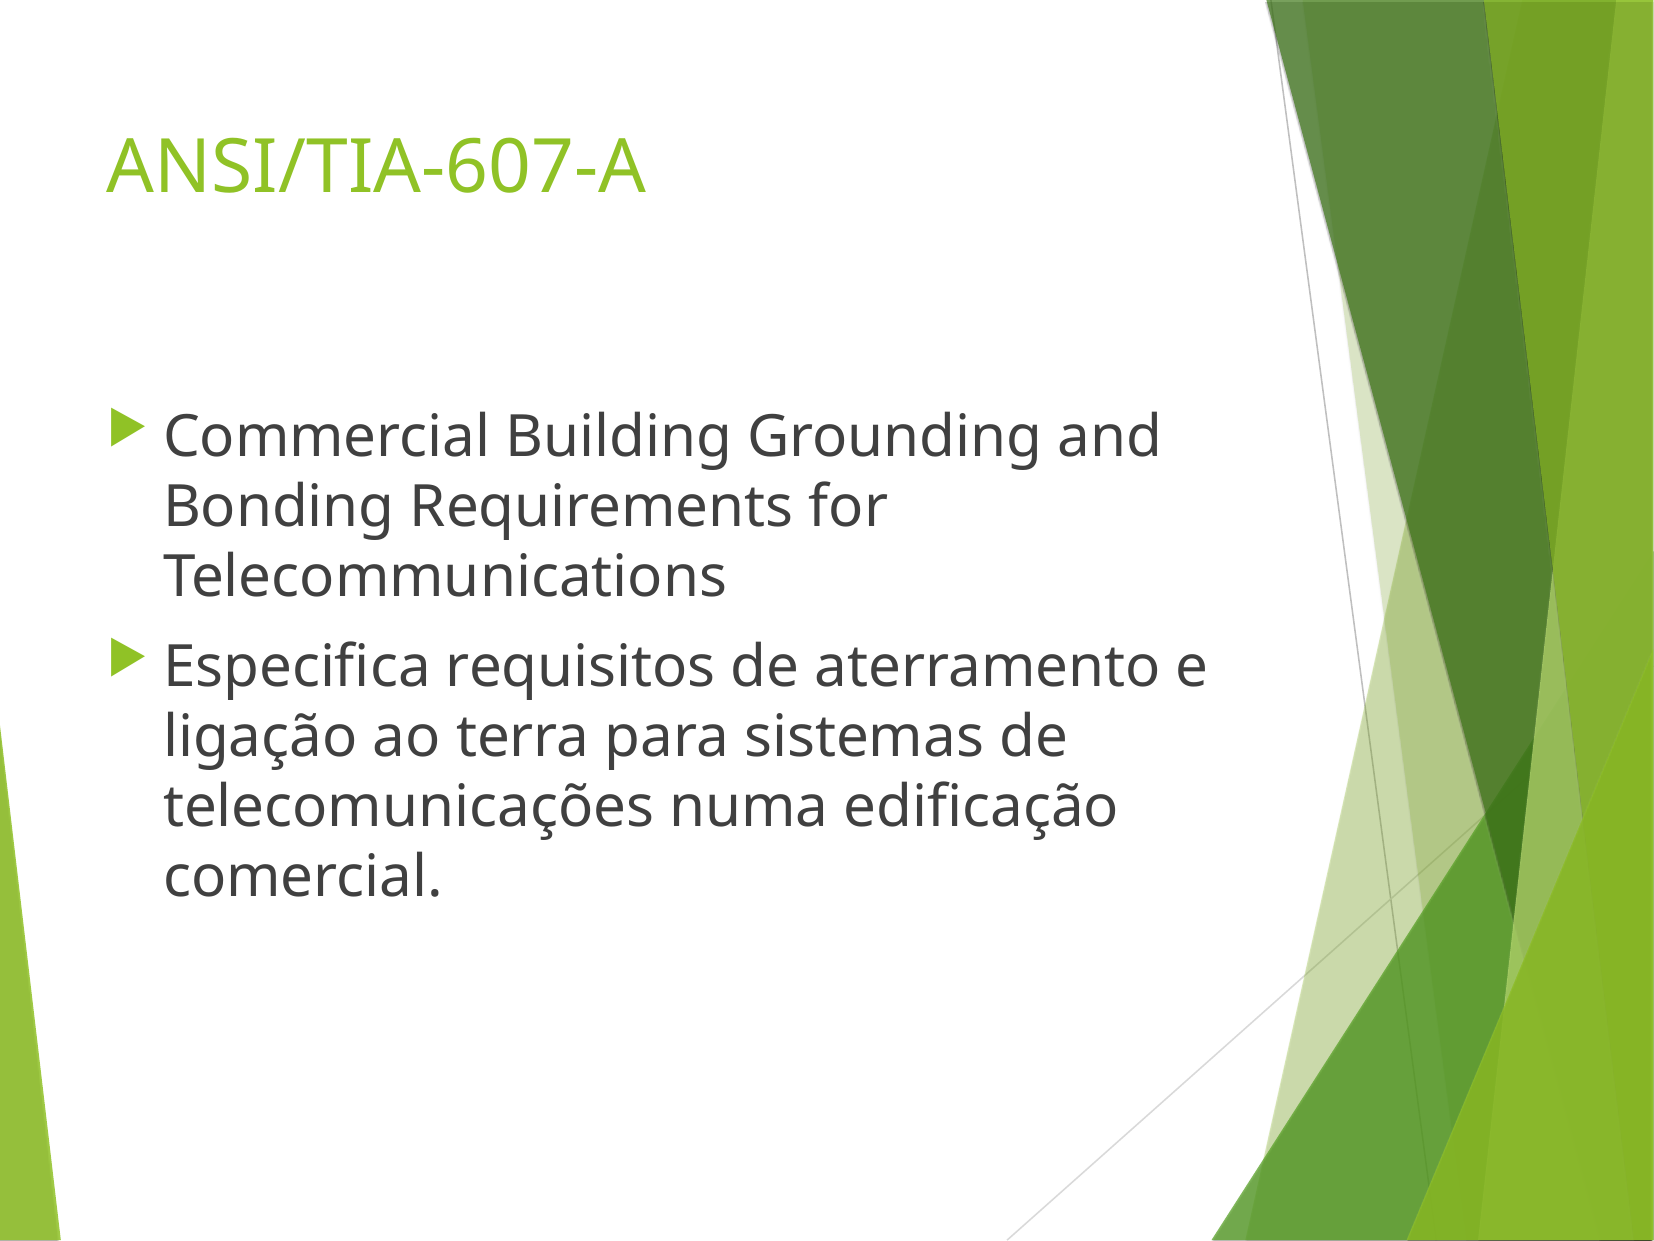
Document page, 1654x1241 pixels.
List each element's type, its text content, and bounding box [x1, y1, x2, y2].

list Commercial Building Grounding and Bonding Requirements for Telecommunications Especifica requisitos de aterramento e ligação ao terra para sistemas de telecomunicações numa edificação comercial. [91, 390, 1258, 1093]
title ANSI/TIA-607-A [91, 110, 1258, 349]
